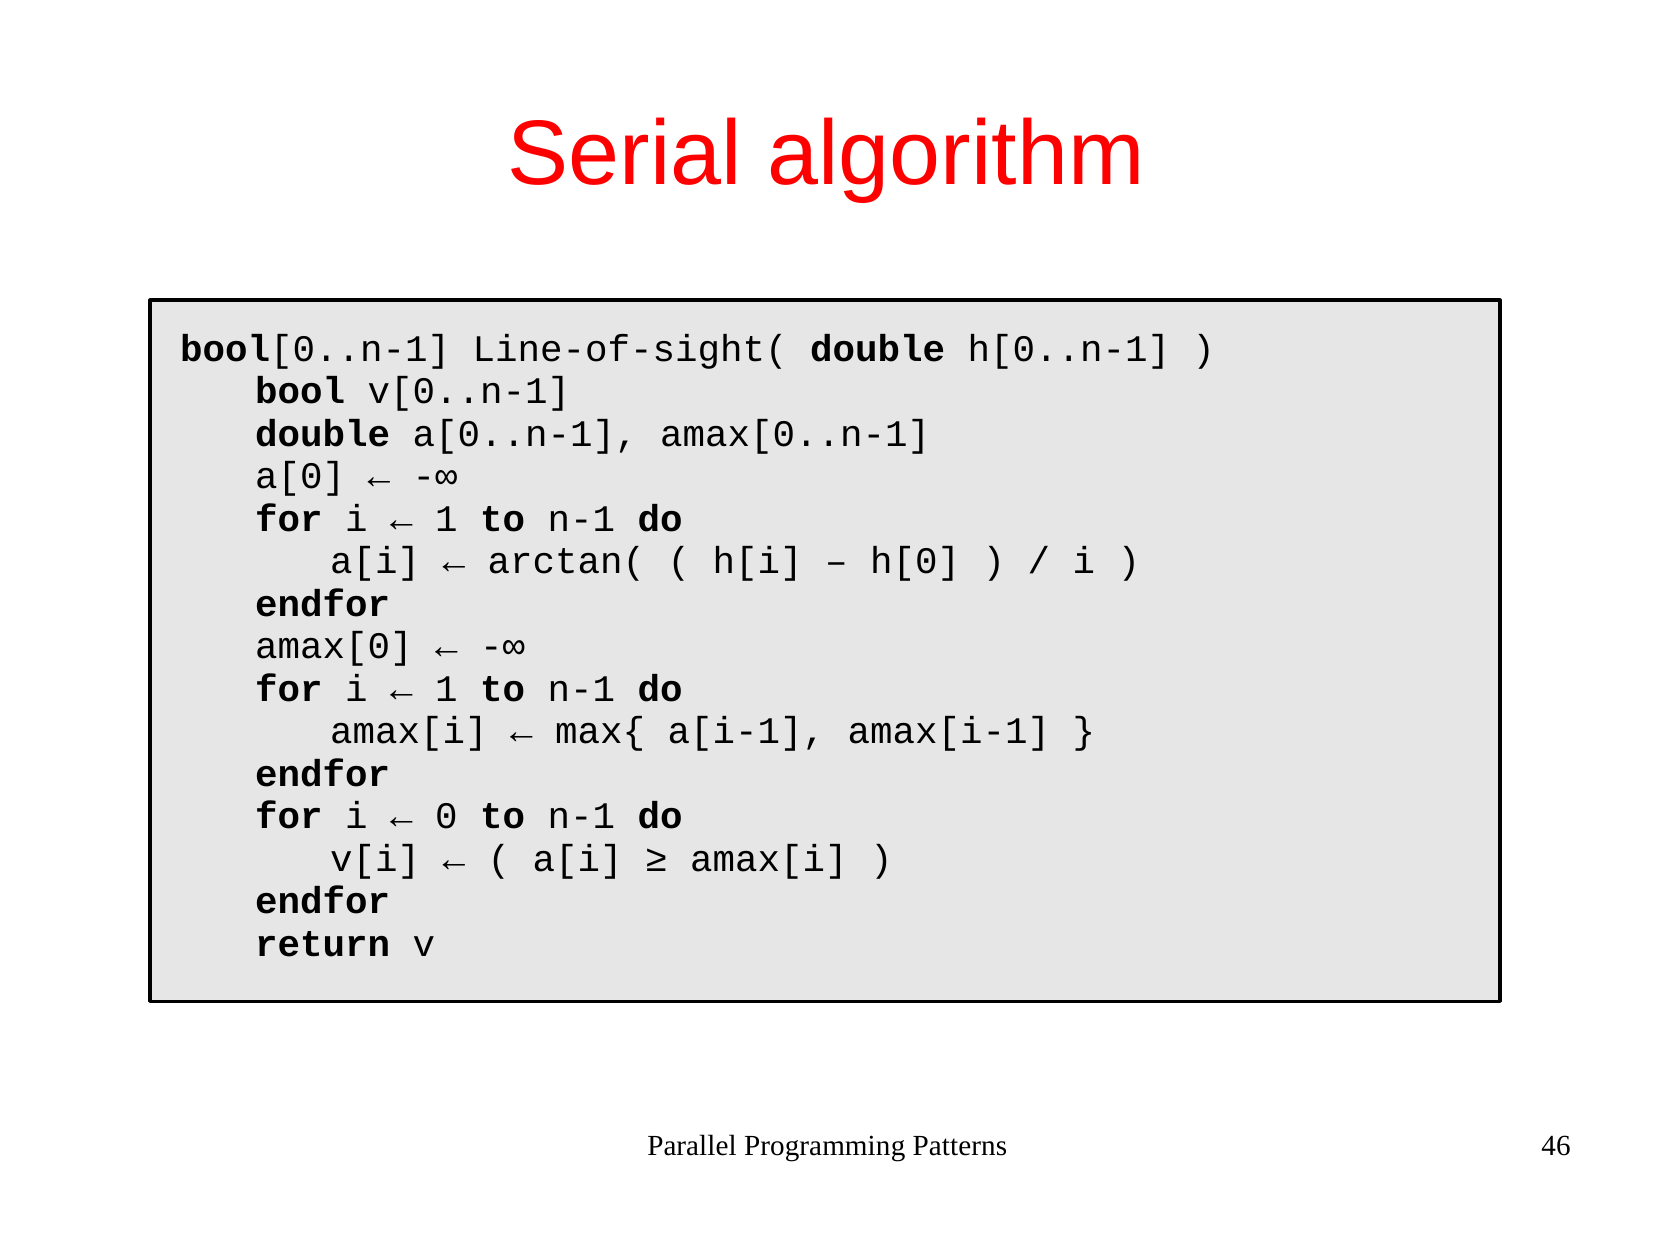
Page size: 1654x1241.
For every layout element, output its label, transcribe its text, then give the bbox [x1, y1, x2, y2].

title Serial algorithm [82, 49, 1571, 257]
text_box bool[0..n-1] Line-of-sight( double h[0..n-1] ) bool v[0..n-1] double a[0..n-1], amax[0..n-1] a[0] ← -∞ for i ← 1 to n-1 do a[i] ← arctan( ( h[i] – h[0] ) / i ) endfor amax[0] ← -∞ for i ← 1 to n-1 do amax[i] ← max{ a[i-1], amax[i-1] } endfor for i ← 0 to n-1 do v[i] ← ( a[i] ≥ amax[i] ) endfor return v [150, 300, 1501, 1002]
